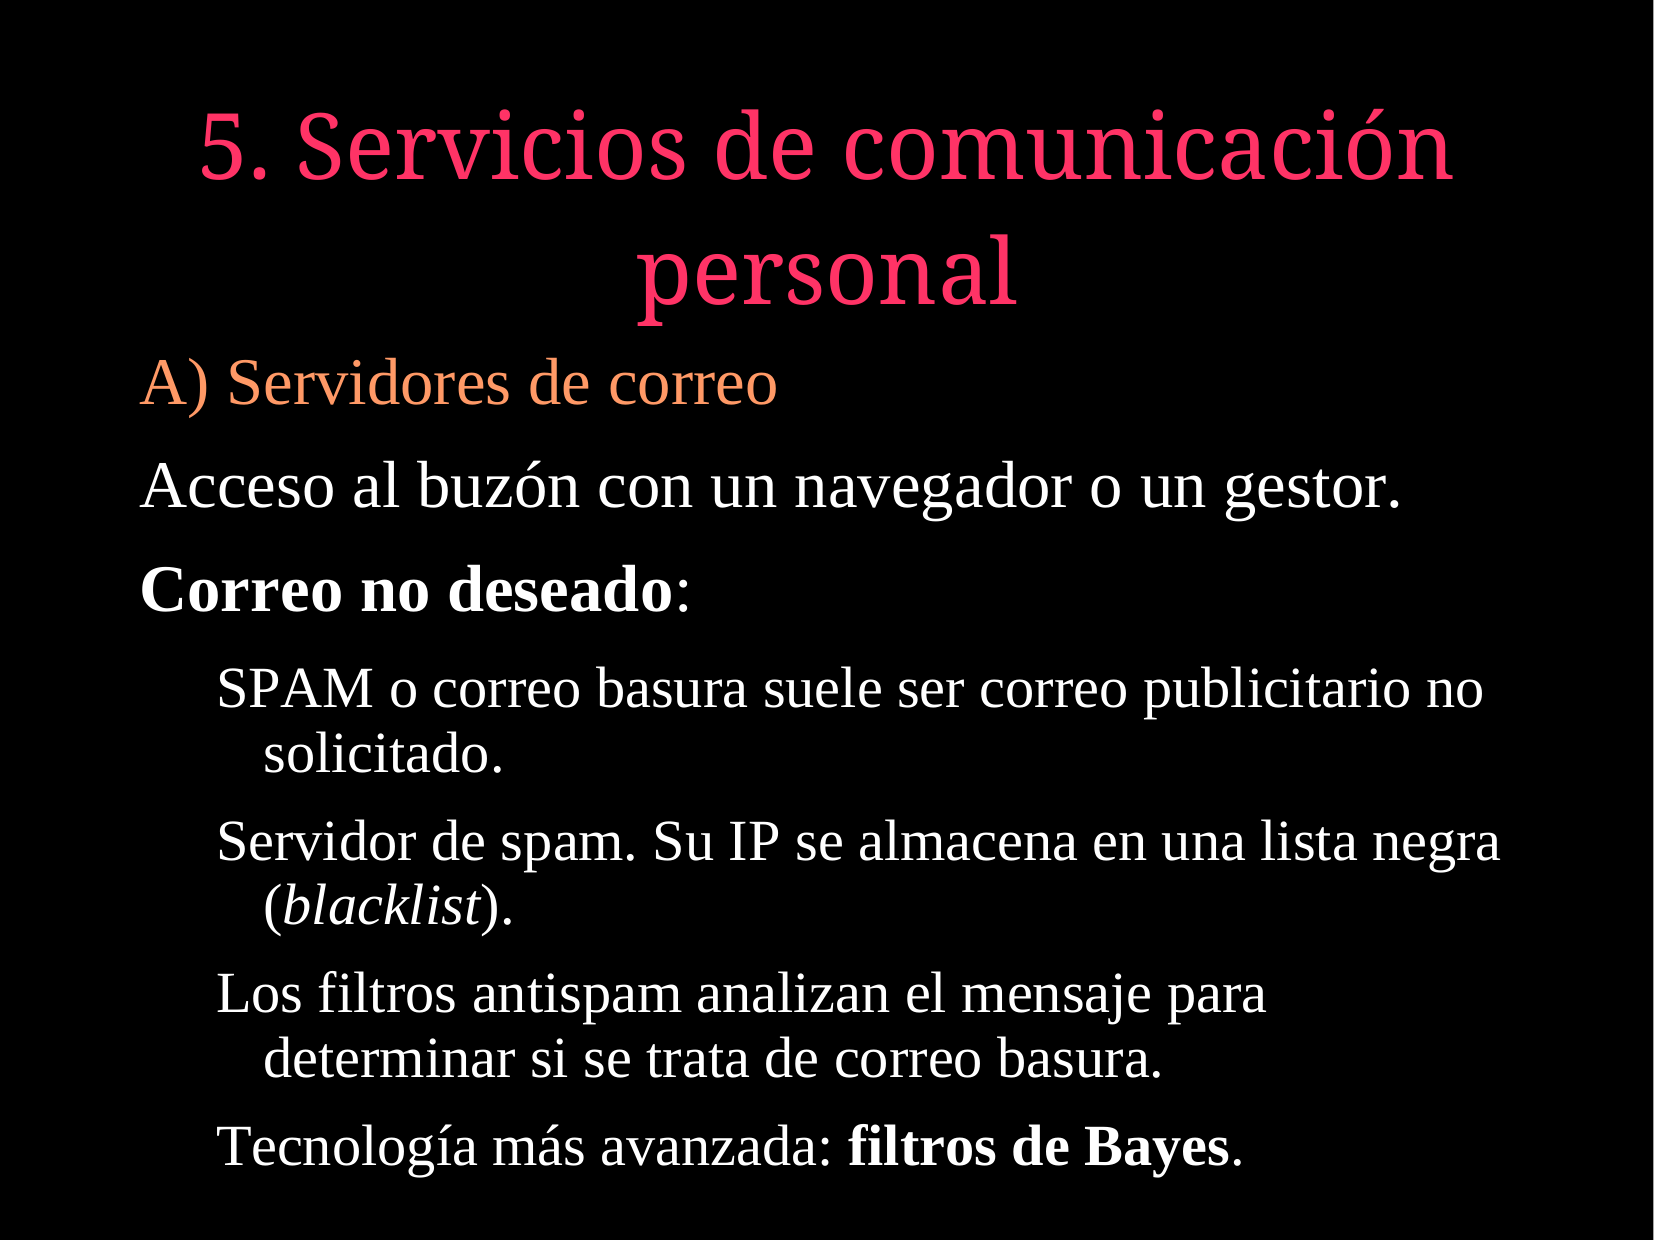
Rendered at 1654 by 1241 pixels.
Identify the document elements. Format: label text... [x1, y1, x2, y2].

title 5. Servicios de comunicación personal [121, 82, 1534, 331]
list A) Servidores de correo Acceso al buzón con un navegador o un gestor. Correo no deseado: SPAM o correo basura suele ser correo publicitario no solicitado. Servidor de spam. Su IP se almacena en una lista negra (blacklist). Los filtros antispam analizan el mensaje para determinar si se trata de correo basura. Tecnología más avanzada: filtros de Bayes. [121, 344, 1534, 1186]
